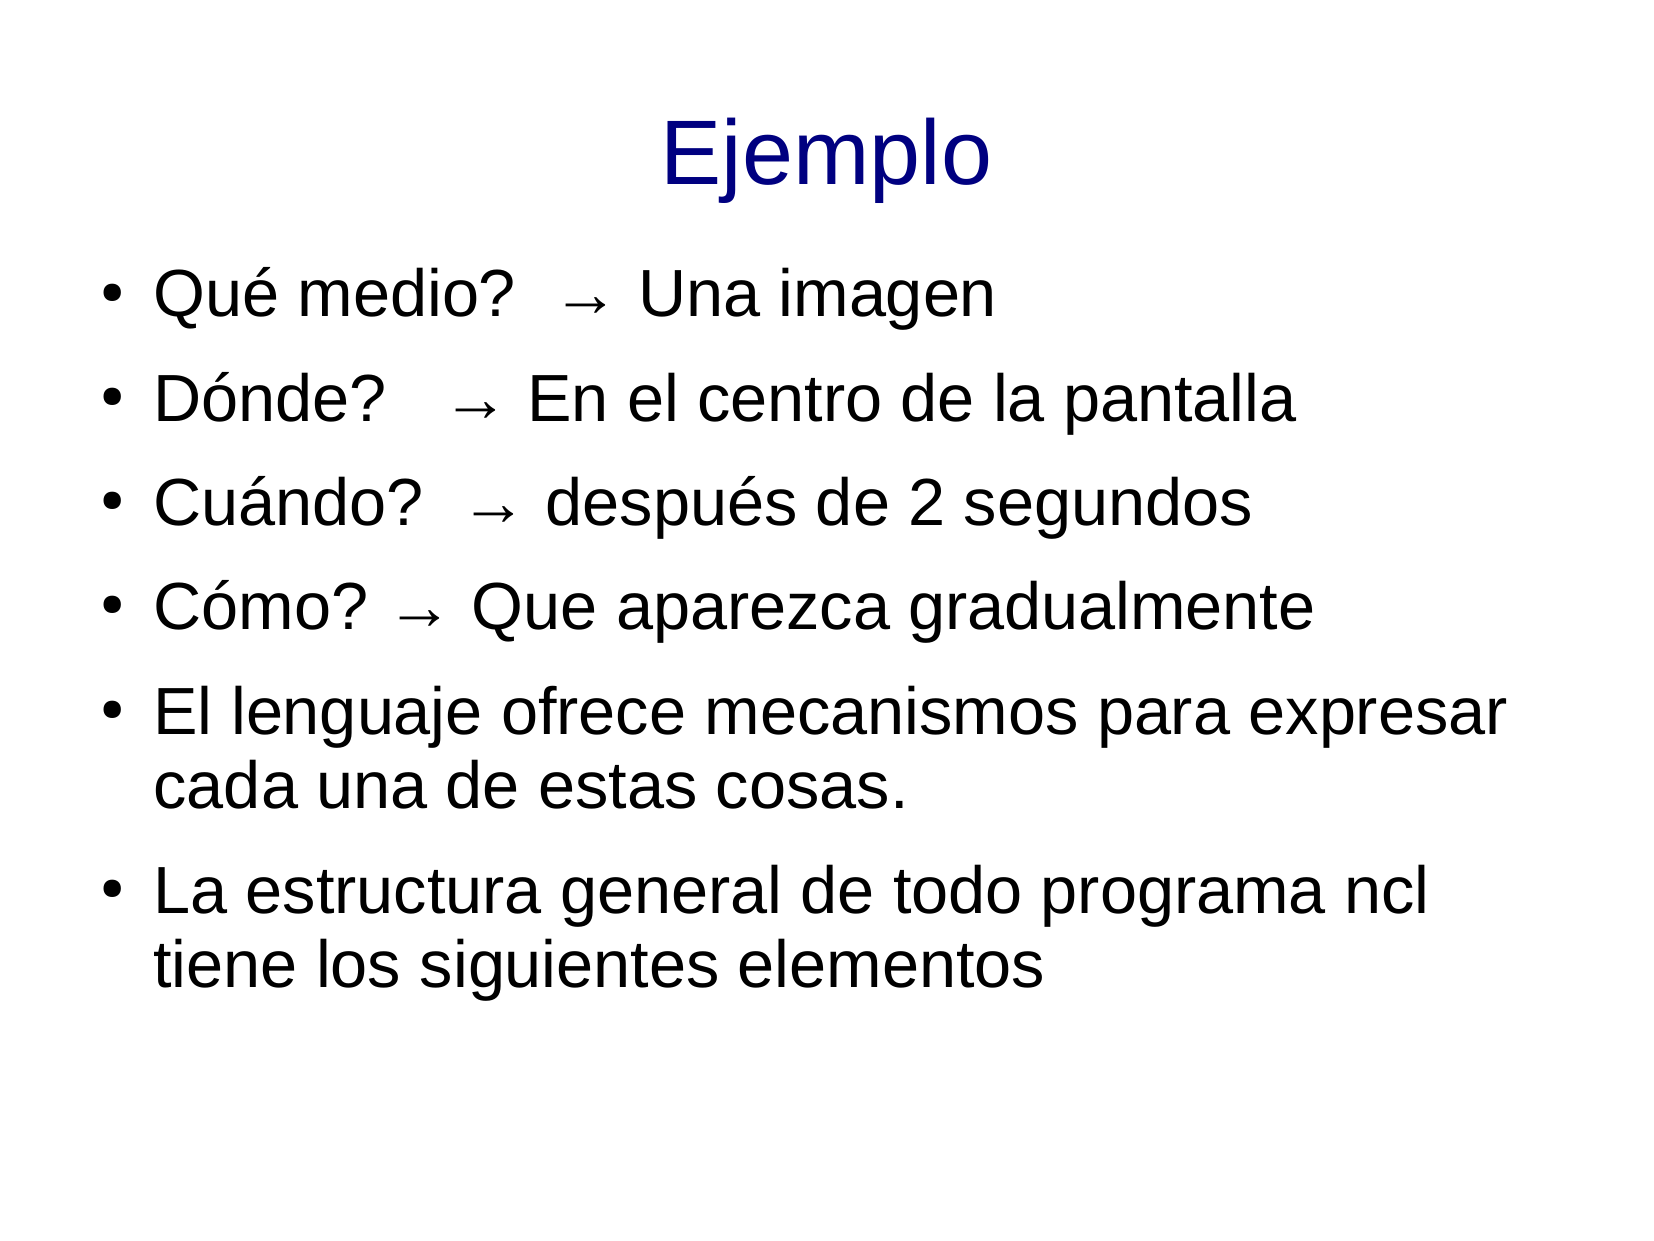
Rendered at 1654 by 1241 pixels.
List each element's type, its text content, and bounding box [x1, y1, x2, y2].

list Qué medio? → Una imagen Dónde? → En el centro de la pantalla Cuándo? → después de 2 segundos Cómo? → Que aparezca gradualmente El lenguaje ofrece mecanismos para expresar cada una de estas cosas. La estructura general de todo programa ncl tiene los siguientes elementos [82, 256, 1538, 1122]
title Ejemplo [82, 49, 1571, 257]
